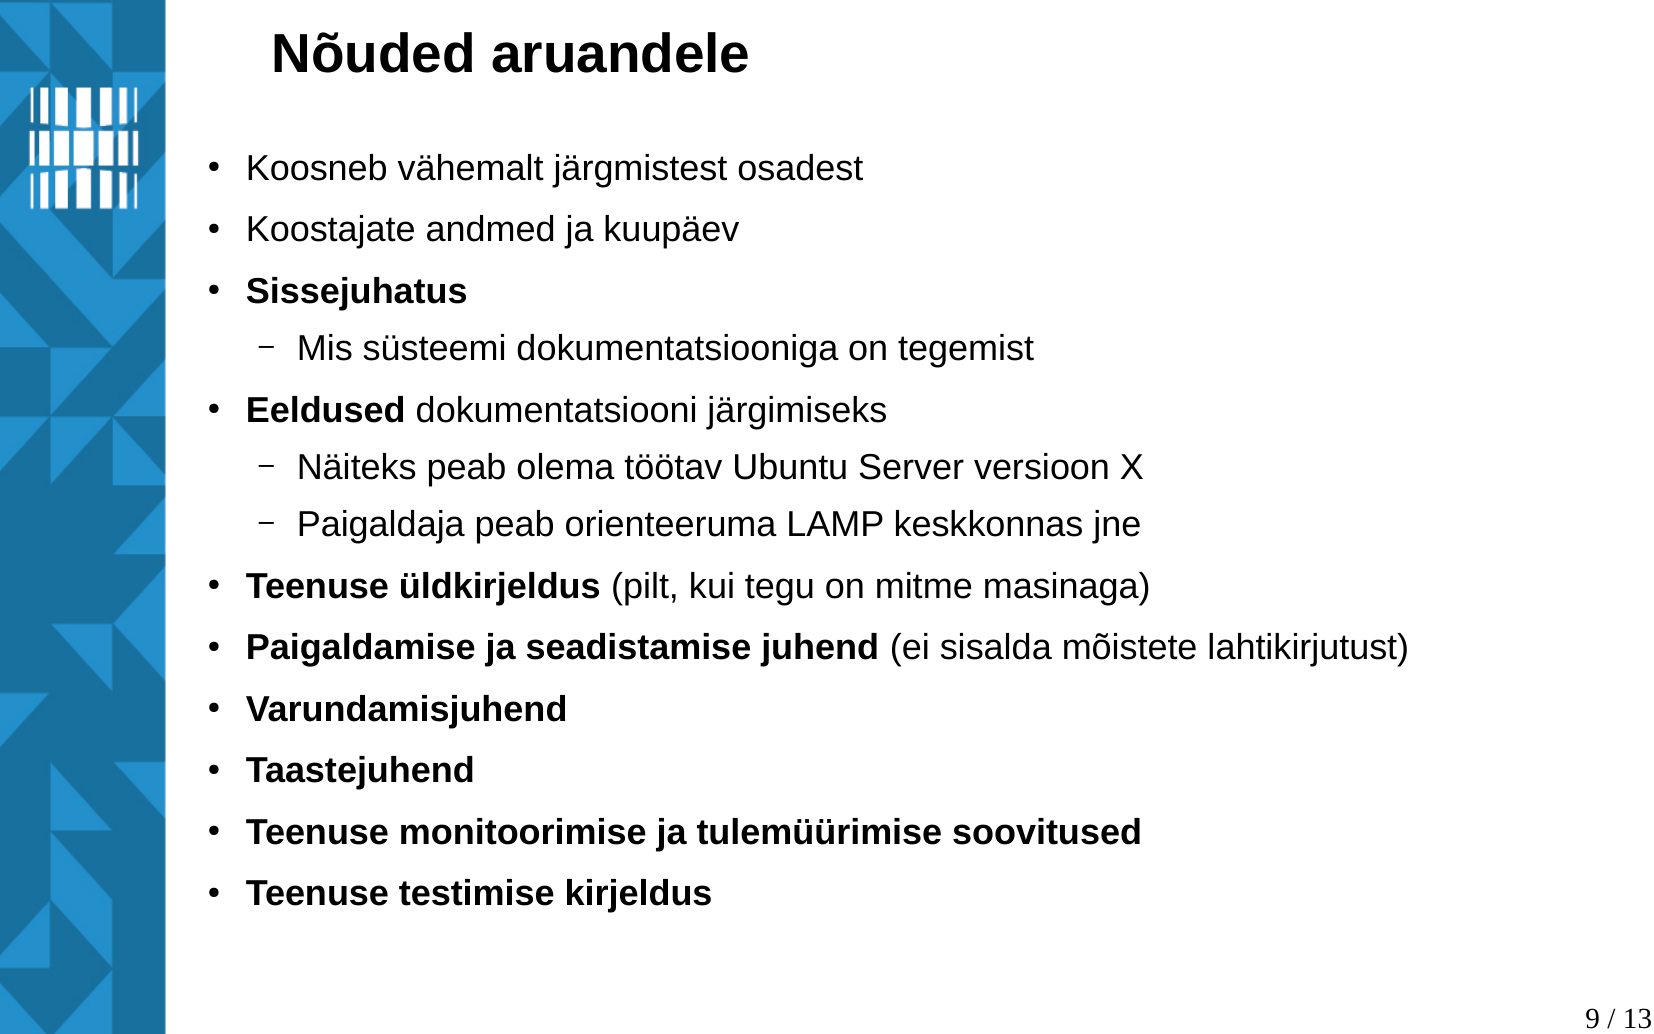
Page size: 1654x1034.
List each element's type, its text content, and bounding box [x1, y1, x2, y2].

title Nõuded aruandele [271, 11, 1518, 95]
list Koosneb vähemalt järgmistest osadest Koostajate andmed ja kuupäev Sissejuhatus Mis süsteemi dokumentatsiooniga on tegemist Eeldused dokumentatsiooni järgimiseks Näiteks peab olema töötav Ubuntu Server versioon X Paigaldaja peab orienteeruma LAMP keskkonnas jne Teenuse üldkirjeldus (pilt, kui tegu on mitme masinaga) Paigaldamise ja seadistamise juhend (ei sisalda mõistete lahtikirjutust) Varundamisjuhend Taastejuhend Teenuse monitoorimise ja tulemüürimise soovitused Teenuse testimise kirjeldus [194, 147, 1565, 915]
